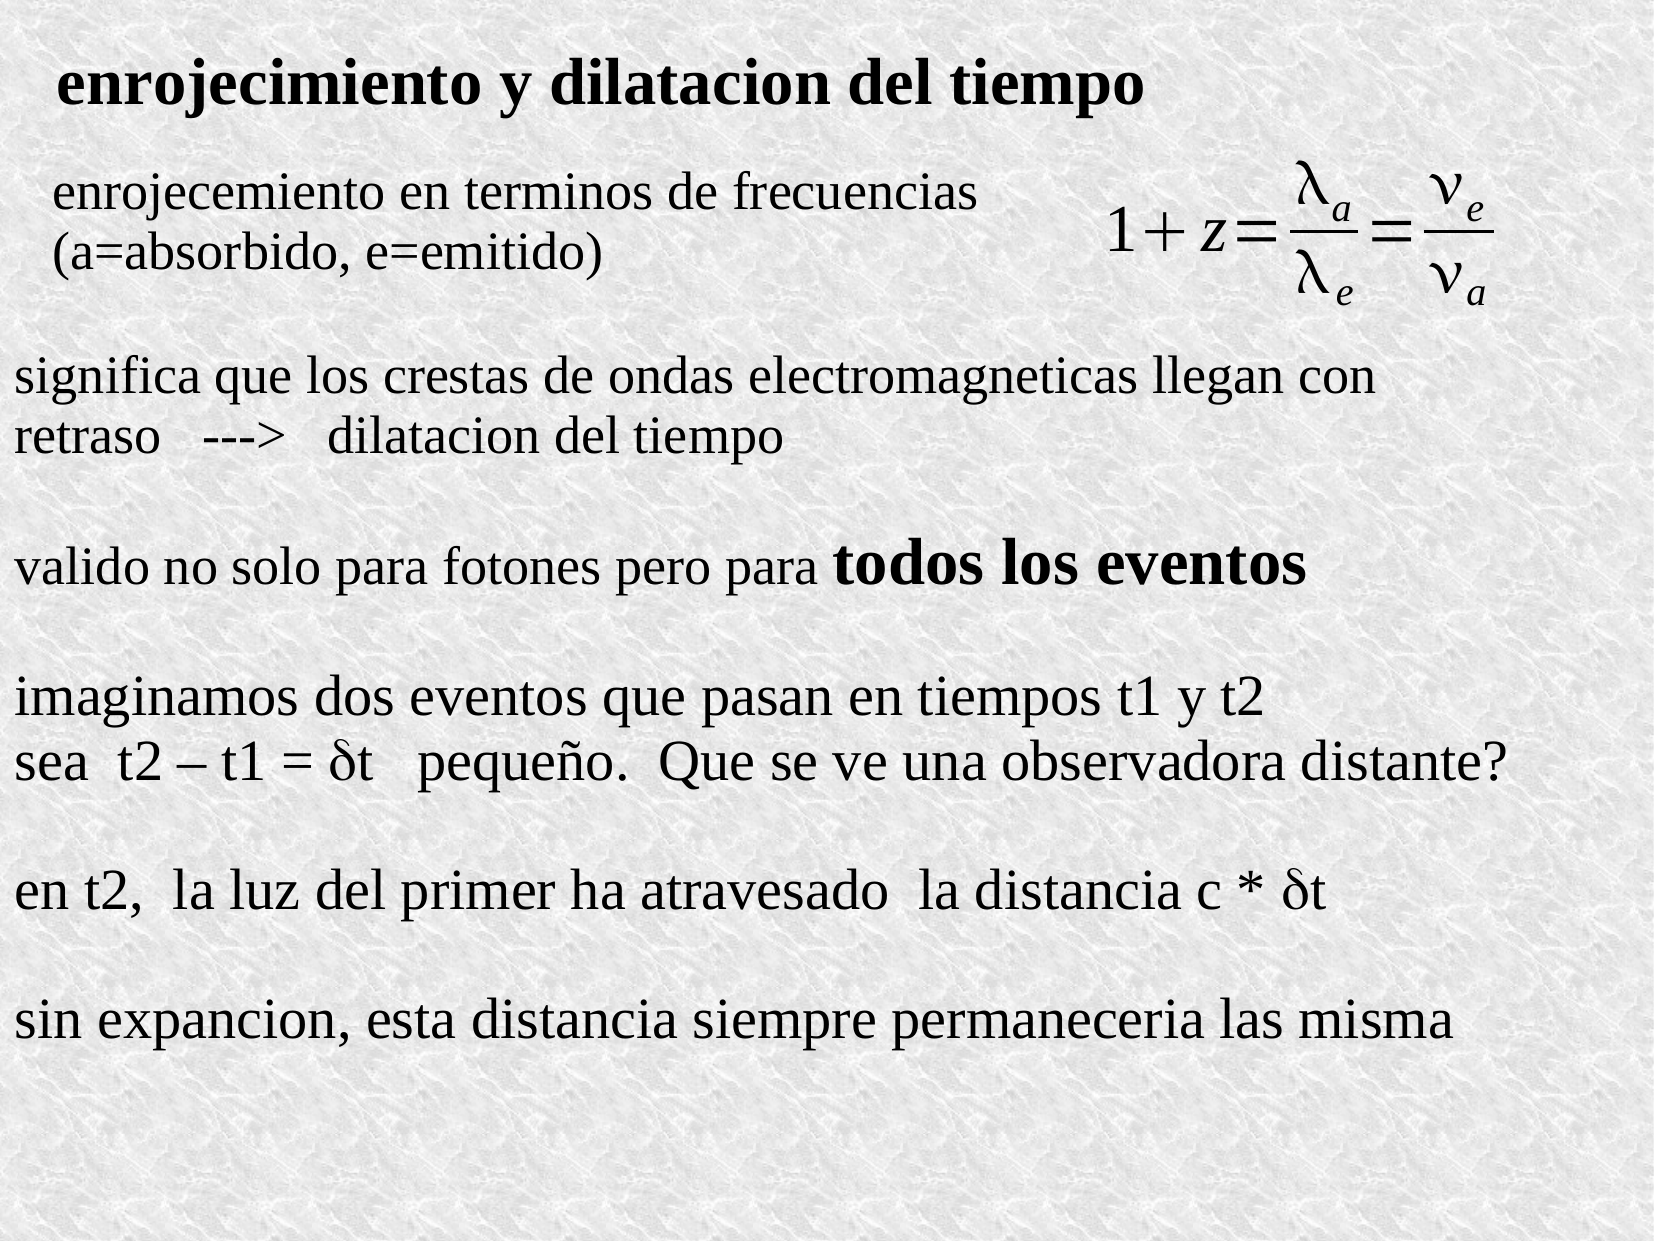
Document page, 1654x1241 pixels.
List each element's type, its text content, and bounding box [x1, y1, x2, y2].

chart [1087, 150, 1512, 317]
text_box enrojecimiento y dilatacion del tiempo [41, 37, 1163, 140]
text_box enrojecemiento en terminos de frecuencias (a=absorbido, e=emitido) [37, 154, 995, 301]
picture [0, 0, 1654, 1241]
text_box significa que los crestas de ondas electromagneticas llegan con retraso ---> dilatacion del tiempo valido no solo para fotones pero para todos los eventos imaginamos dos eventos que pasan en tiempos t1 y t2 sea t2 – t1 = t pequeño. Que se ve una observadora distante? en t2, la luz del primer ha atravesado la distancia c * t sin expancion, esta distancia siempre permaneceria las misma [0, 337, 1524, 1142]
